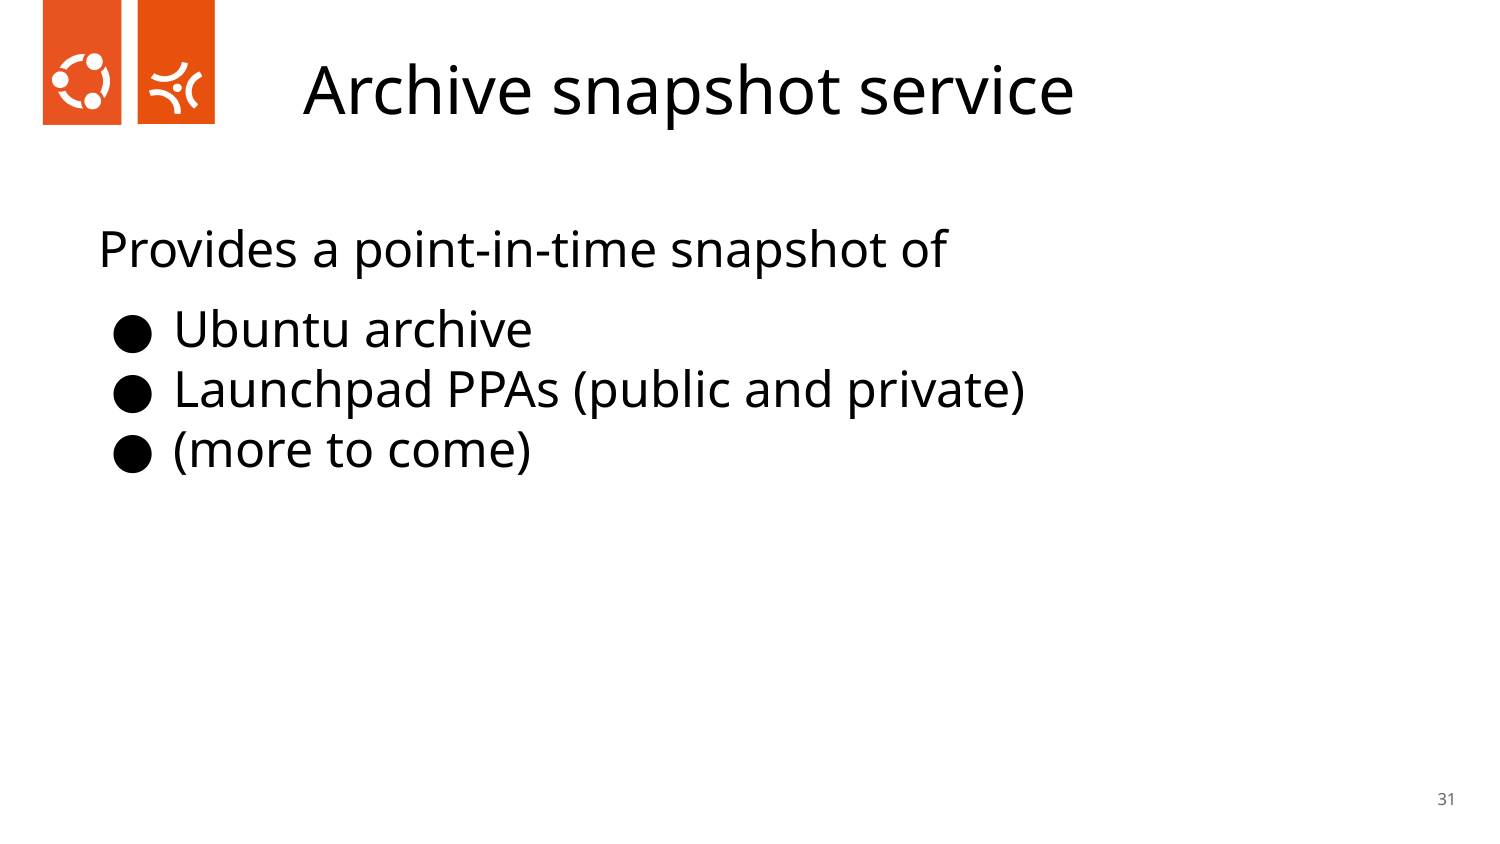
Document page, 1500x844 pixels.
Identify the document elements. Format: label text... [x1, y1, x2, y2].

picture [137, 0, 216, 124]
slide_number <number> [1381, 773, 1472, 839]
list Provides a point-in-time snapshot of Ubuntu archive Launchpad PPAs (public and private) (more to come) [98, 217, 1402, 627]
text_box Archive snapshot service [288, 33, 1110, 141]
